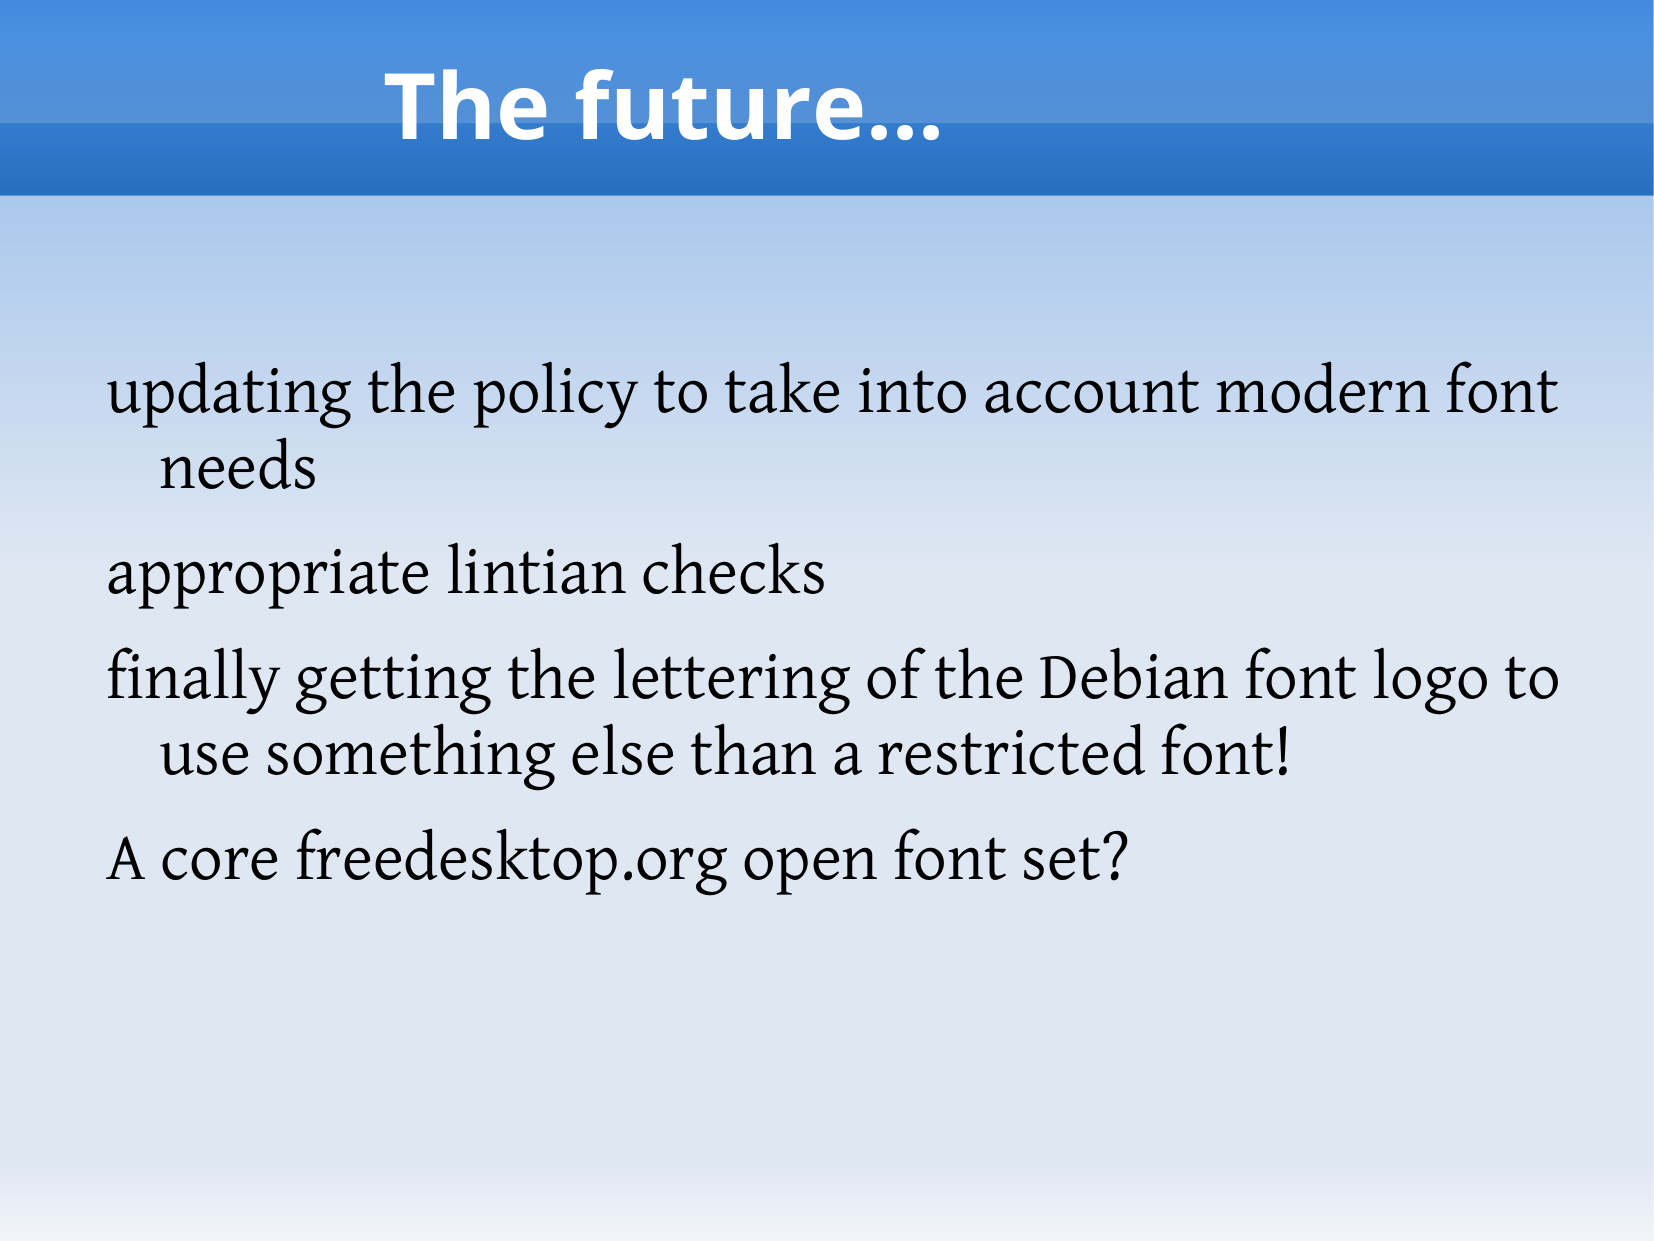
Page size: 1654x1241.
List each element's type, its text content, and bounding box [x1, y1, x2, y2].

picture [0, 0, 1654, 1241]
title The future... [59, 29, 1270, 178]
list updating the policy to take into account modern font needs appropriate lintian checks finally getting the lettering of the Debian font logo to use something else than a restricted font! A core freedesktop.org open font set? [88, 355, 1577, 1004]
